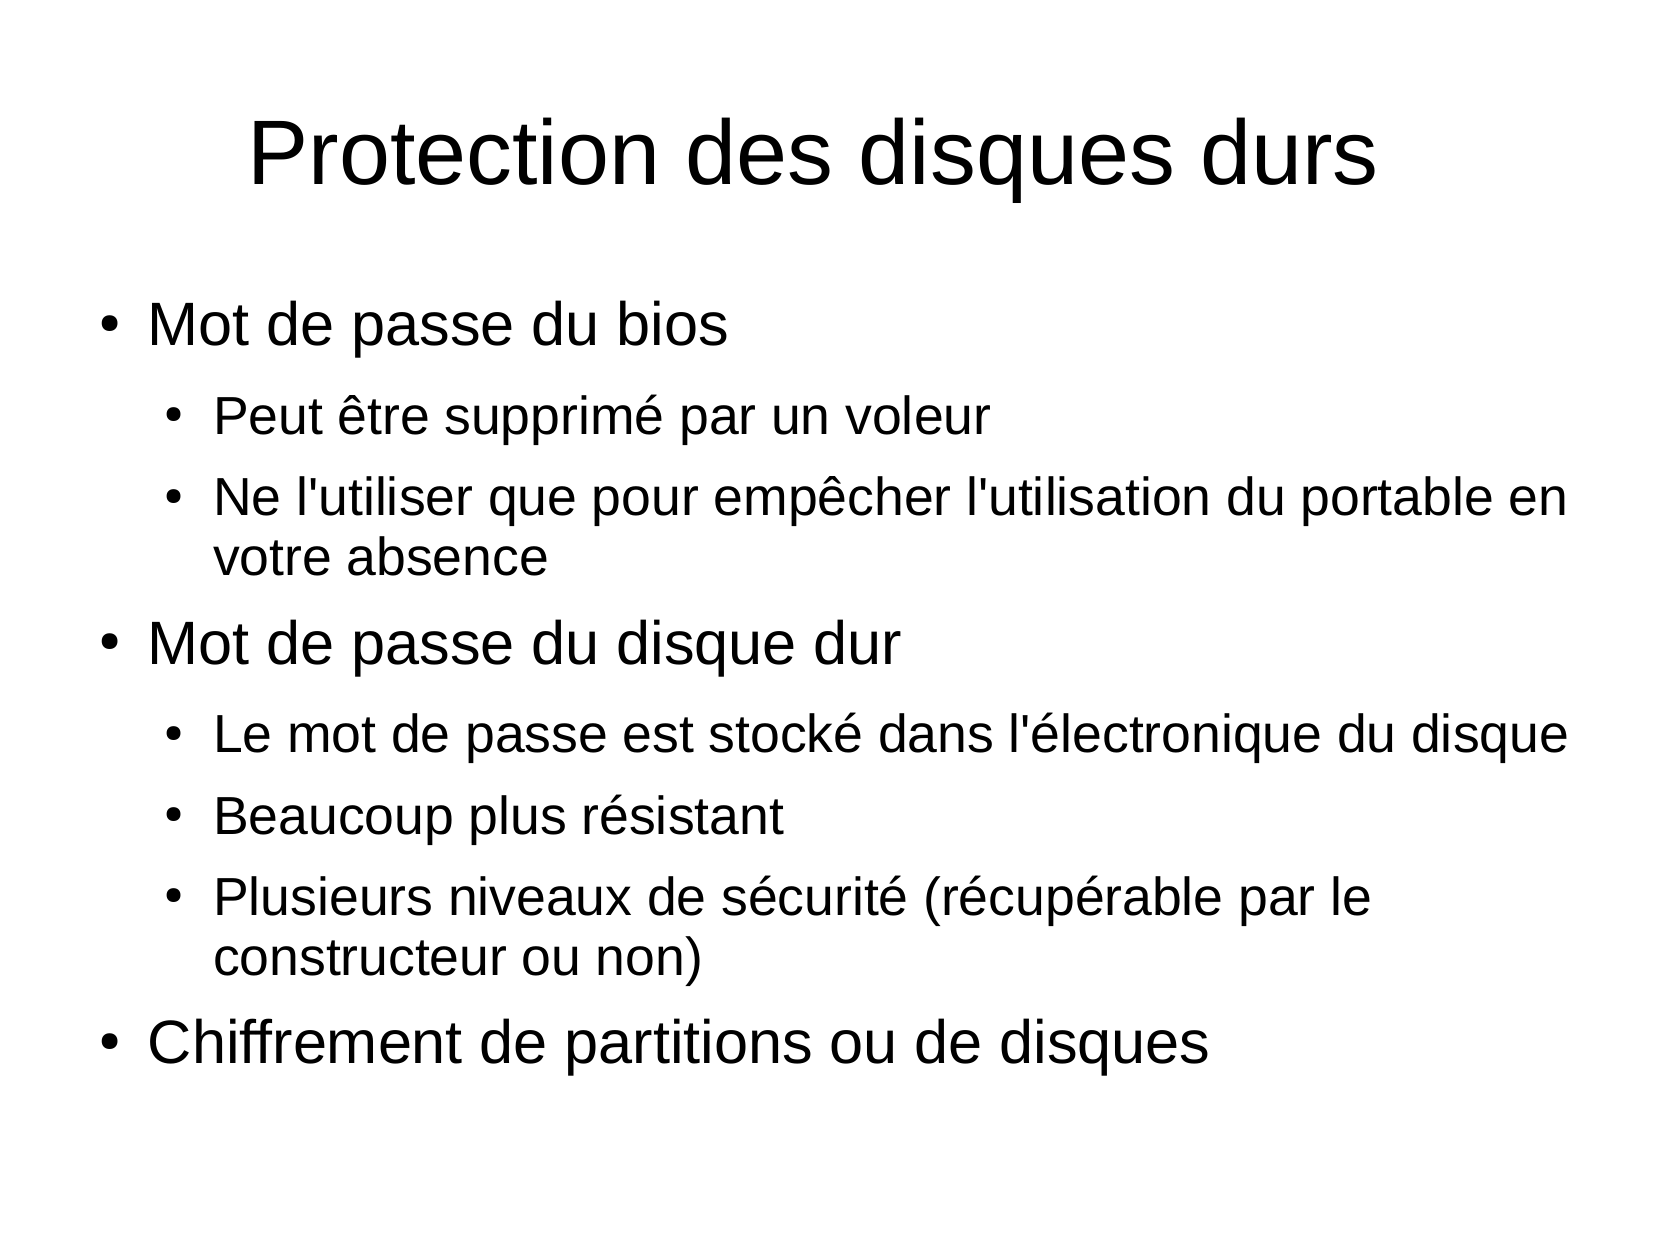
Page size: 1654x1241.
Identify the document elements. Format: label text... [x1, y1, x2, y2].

title Protection des disques durs [82, 49, 1571, 257]
list Mot de passe du bios Peut être supprimé par un voleur Ne l'utiliser que pour empêcher l'utilisation du portable en votre absence Mot de passe du disque dur Le mot de passe est stocké dans l'électronique du disque Beaucoup plus résistant Plusieurs niveaux de sécurité (récupérable par le constructeur ou non) Chiffrement de partitions ou de disques [82, 290, 1571, 1109]
